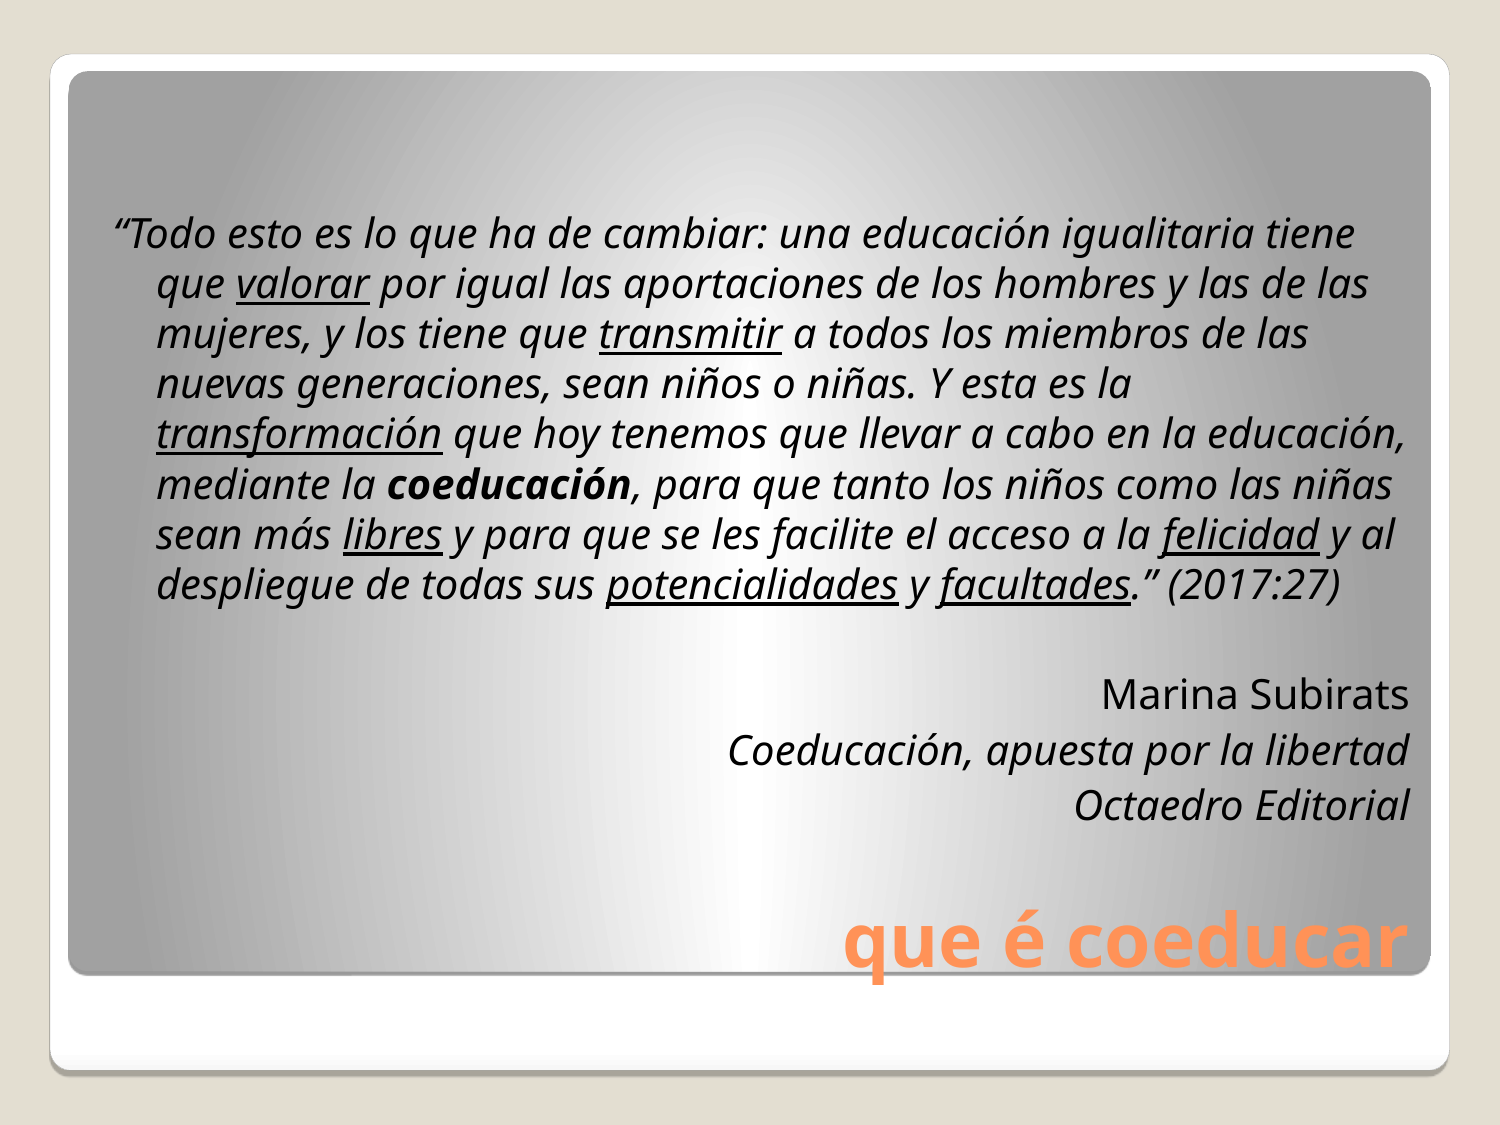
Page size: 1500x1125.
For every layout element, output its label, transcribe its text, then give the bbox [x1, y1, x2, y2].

title que é coeducar [82, 879, 1425, 990]
list “Todo esto es lo que ha de cambiar: una educación igualitaria tiene que valorar por igual las aportaciones de los hombres y las de las mujeres, y los tiene que transmitir a todos los miembros de las nuevas generaciones, sean niños o niñas. Y esta es la transformación que hoy tenemos que llevar a cabo en la educación, mediante la coeducación, para que tanto los niños como las niñas sean más libres y para que se les facilite el acceso a la felicidad y al despliegue de todas sus potencialidades y facultades.” (2017:27) Marina Subirats Coeducación, apuesta por la libertad Octaedro Editorial [82, 191, 1425, 879]
